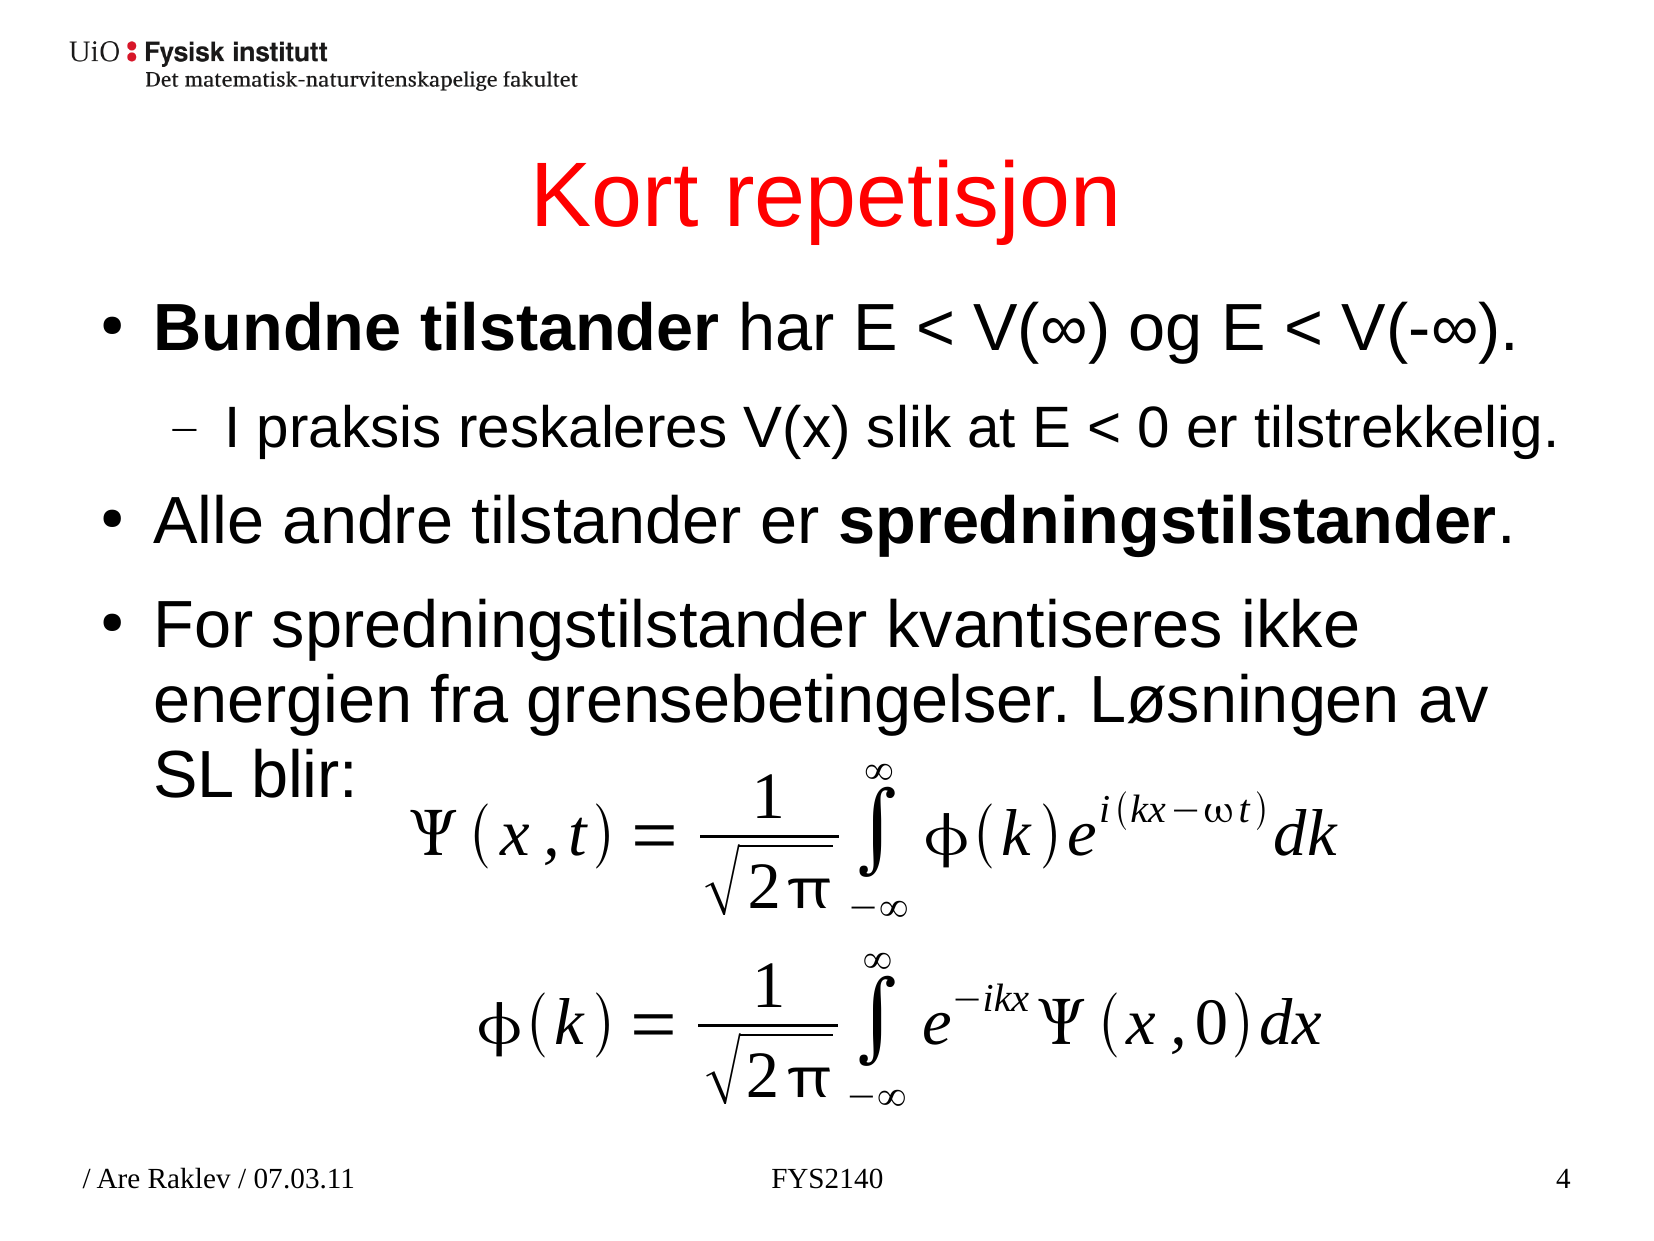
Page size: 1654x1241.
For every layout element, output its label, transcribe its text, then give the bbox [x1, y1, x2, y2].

chart [404, 758, 1344, 929]
picture [68, 37, 581, 93]
chart [469, 947, 1329, 1118]
list Bundne tilstander har E < V(∞) og E < V(-∞). I praksis reskaleres V(x) slik at E < 0 er tilstrekkelig. Alle andre tilstander er spredningstilstander. For spredningstilstander kvantiseres ikke energien fra grensebetingelser. Løsningen av SL blir: [82, 290, 1576, 1094]
title Kort repetisjon [82, 90, 1571, 290]
